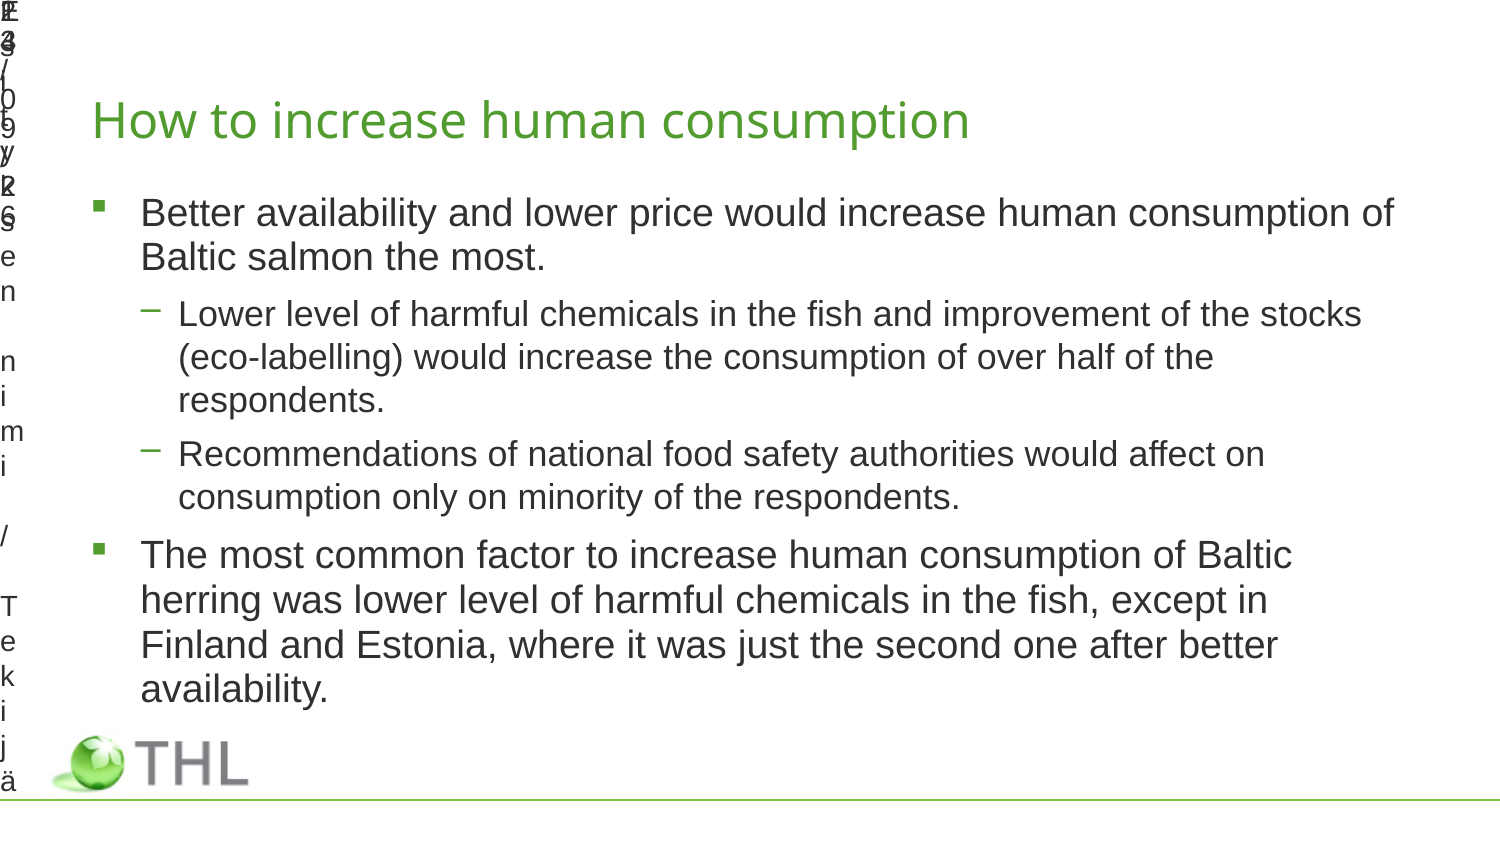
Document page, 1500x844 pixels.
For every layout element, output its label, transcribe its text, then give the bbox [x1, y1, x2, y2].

picture [24, 719, 275, 799]
list Better availability and lower price would increase human consumption of Baltic salmon the most. Lower level of harmful chemicals in the fish and improvement of the stocks (eco-labelling) would increase the consumption of over half of the respondents. Recommendations of national food safety authorities would affect on consumption only on minority of the respondents. The most common factor to increase human consumption of Baltic herring was lower level of harmful chemicals in the fish, except in Finland and Estonia, where it was just the second one after better availability. [75, 182, 1424, 723]
title How to increase human consumption [76, 32, 1424, 156]
